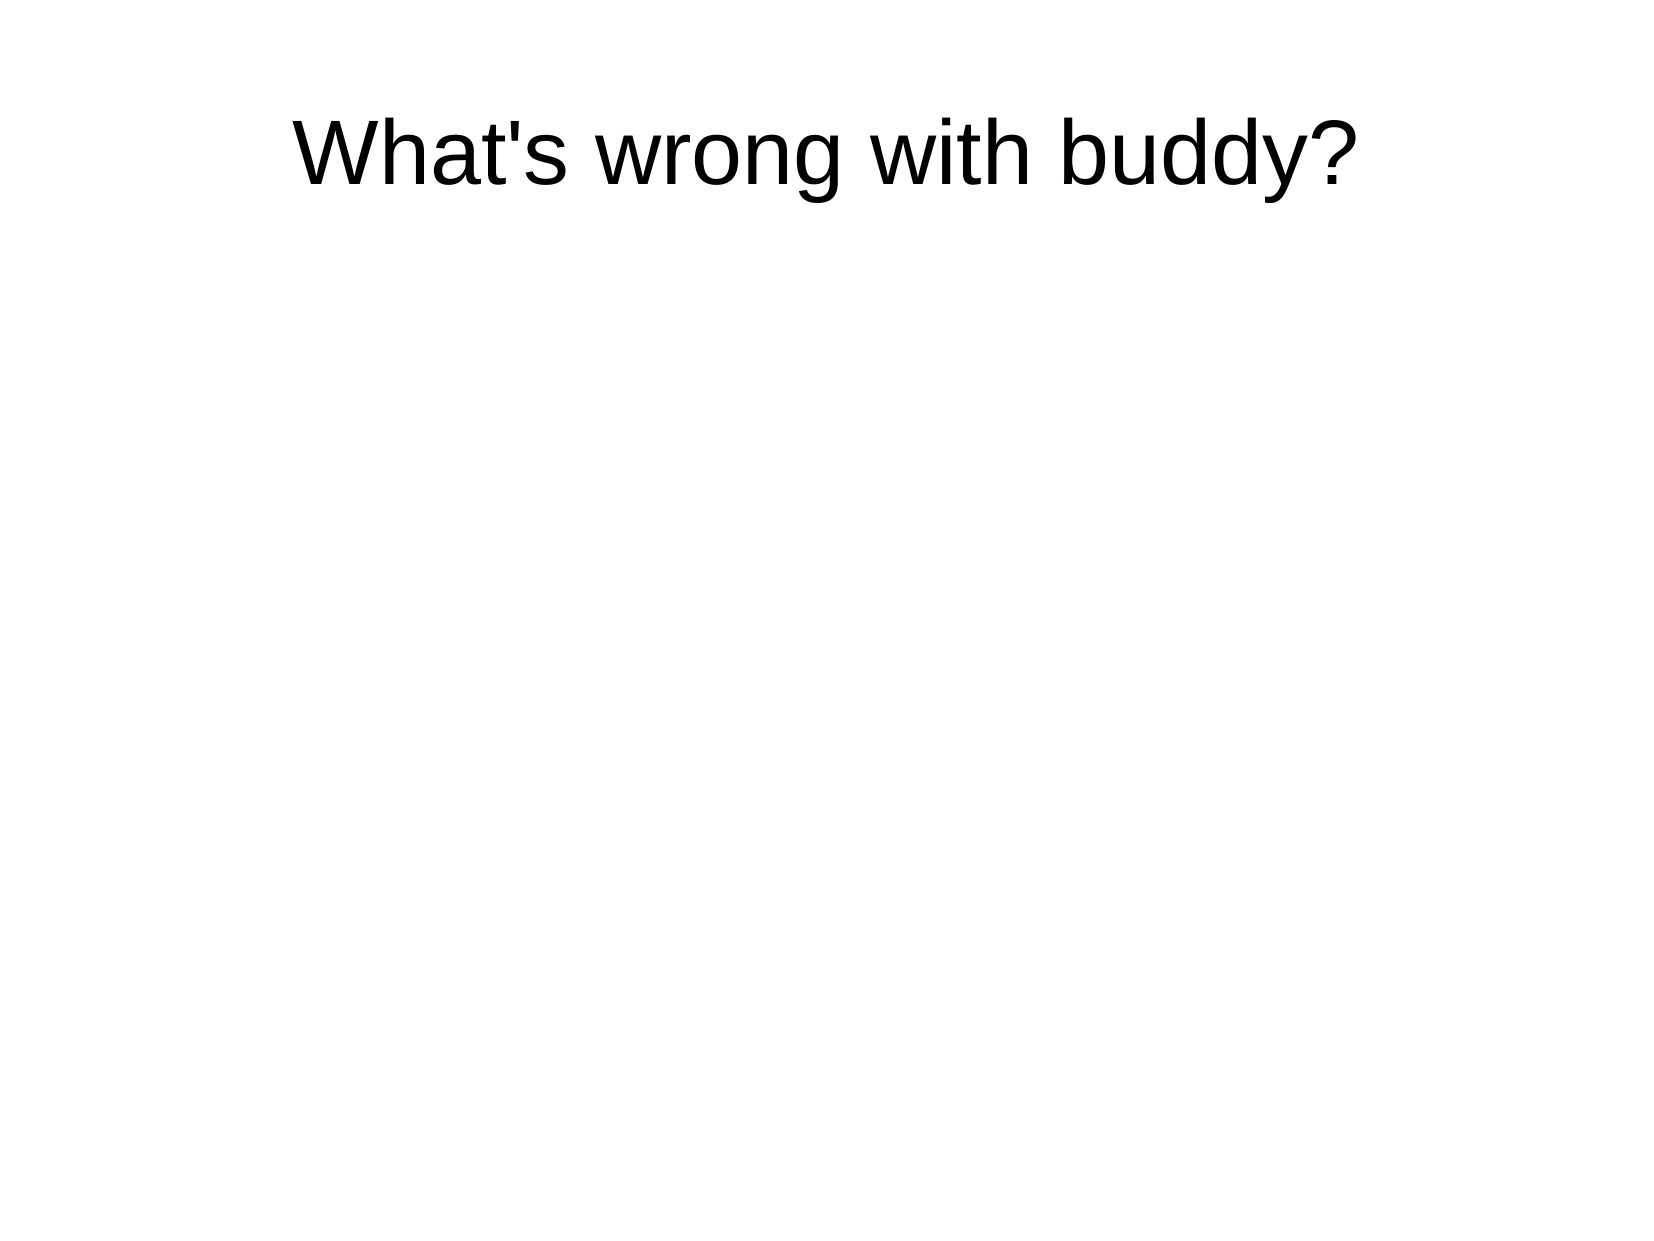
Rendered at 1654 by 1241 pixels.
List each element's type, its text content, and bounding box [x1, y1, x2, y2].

title What's wrong with buddy? [82, 49, 1571, 257]
